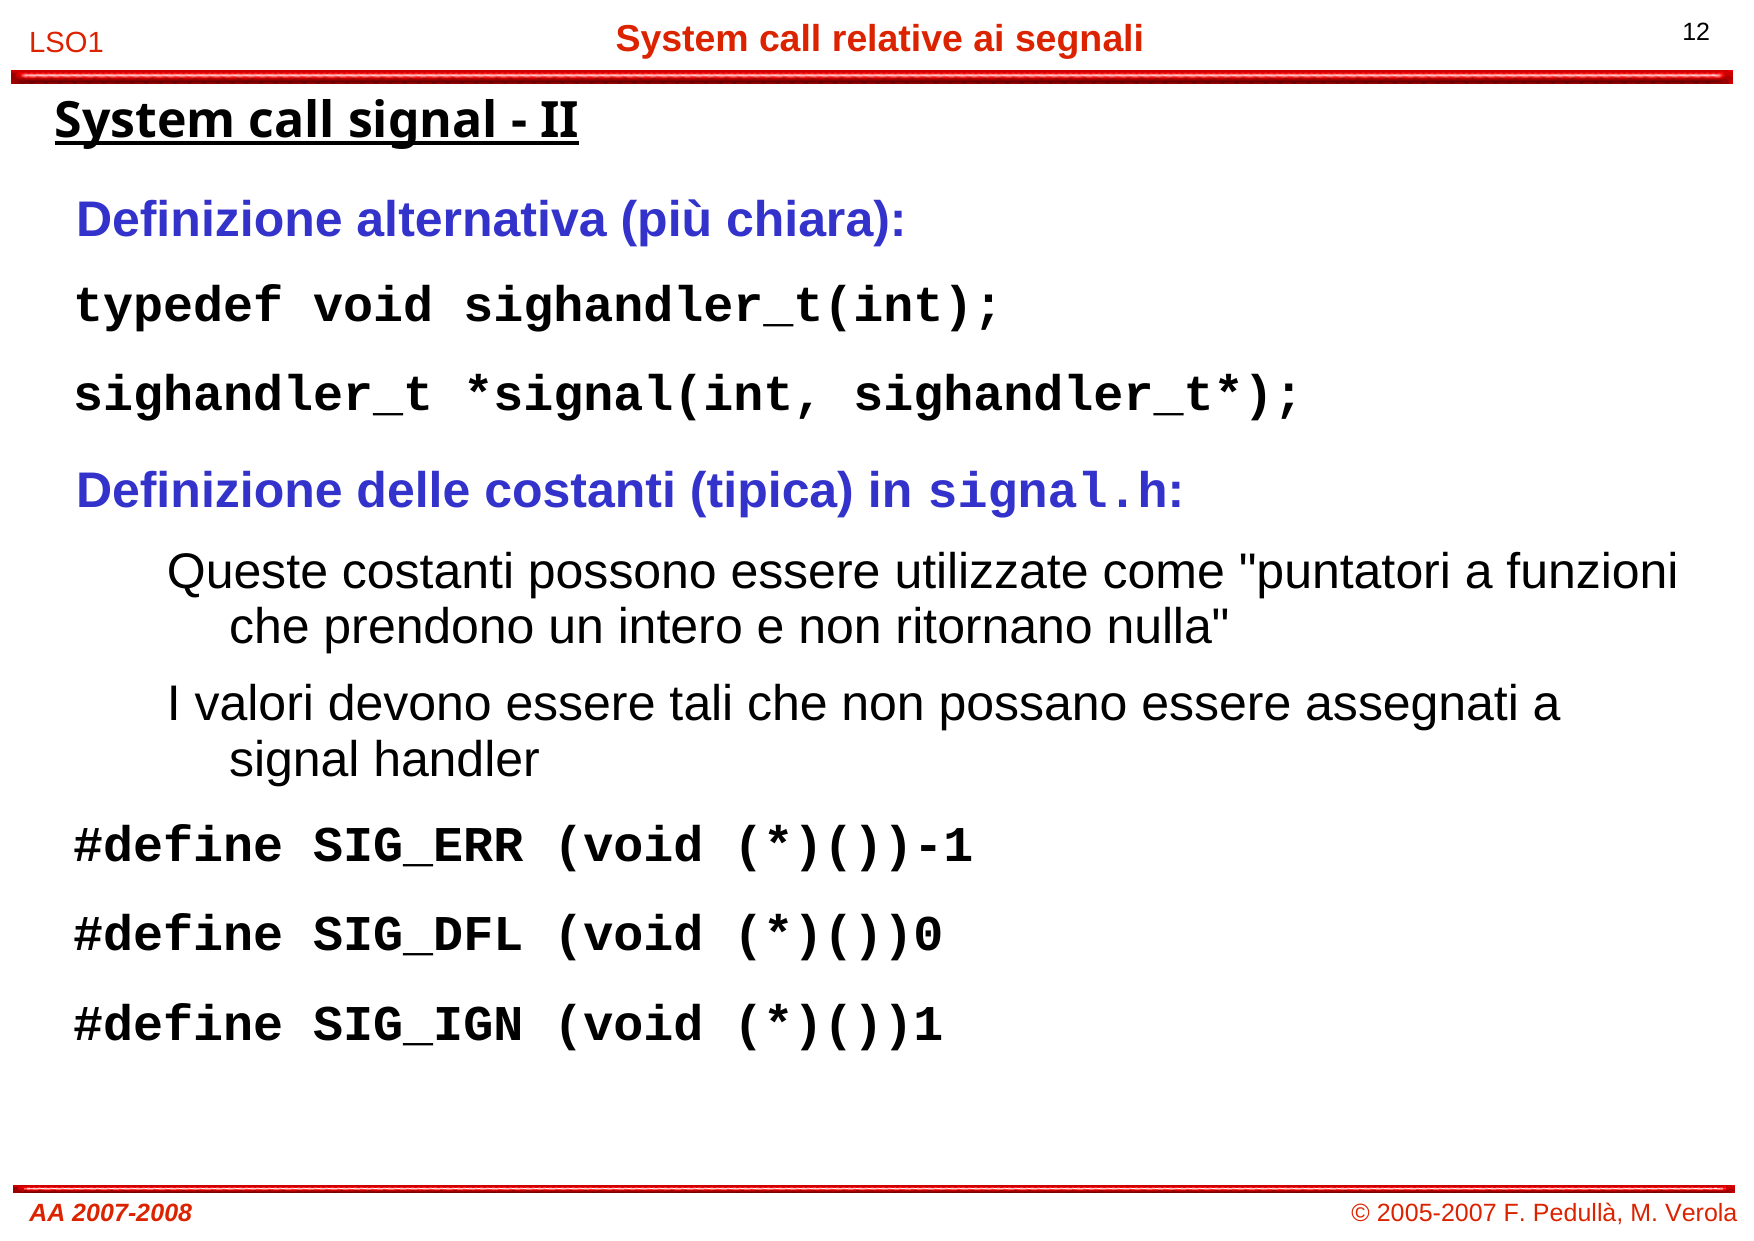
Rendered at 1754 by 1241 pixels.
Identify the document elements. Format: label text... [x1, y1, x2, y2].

picture [13, 1185, 1735, 1193]
list Definizione alternativa (più chiara): typedef void sighandler_t(int); sighandler_t *signal(int, sighandler_t*); Definizione delle costanti (tipica) in signal.h: Queste costanti possono essere utilizzate come "puntatori a funzioni che prendono un intero e non ritornano nulla" I valori devono essere tali che non possano essere assegnati a signal handler #define SIG_ERR (void (*)())-1 #define SIG_DFL (void (*)())0 #define SIG_IGN (void (*)())1 [58, 183, 1696, 1130]
picture [11, 70, 1733, 84]
title System call signal - II [40, 72, 1714, 168]
